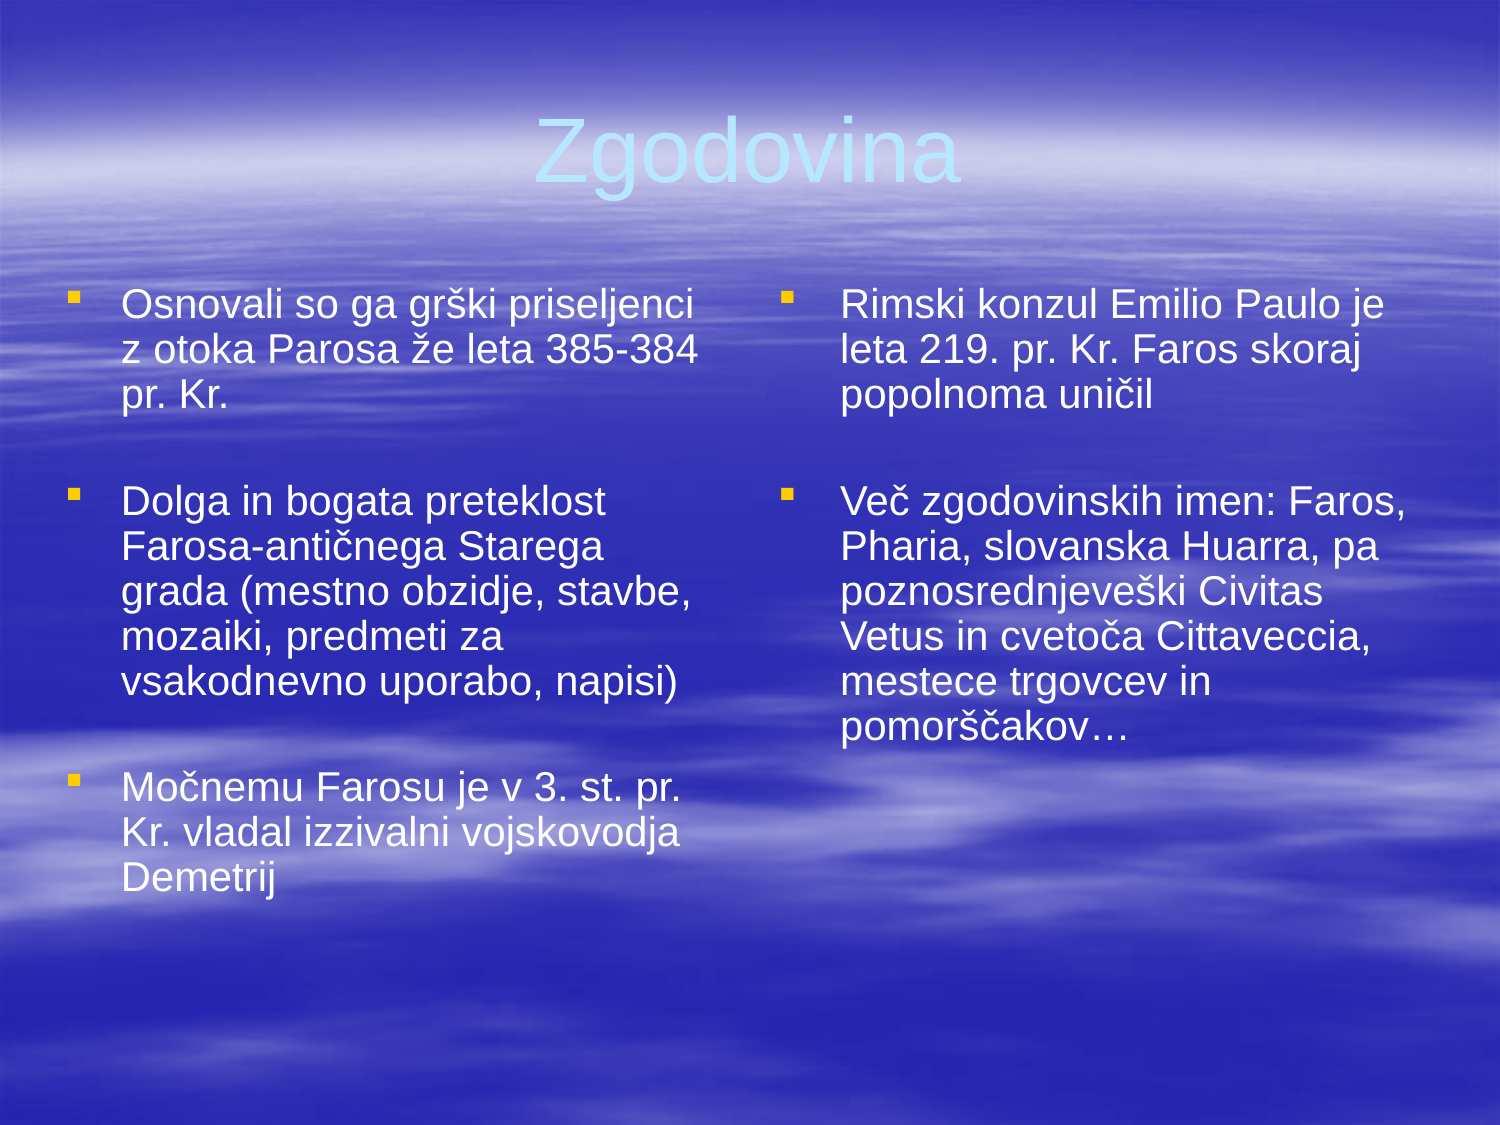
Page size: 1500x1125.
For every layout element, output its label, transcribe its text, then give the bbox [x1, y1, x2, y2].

list Rimski konzul Emilio Paulo je leta 219. pr. Kr. Faros skoraj popolnoma uničil Več zgodovinskih imen: Faros, Pharia, slovanska Huarra, pa poznosrednjeveški Civitas Vetus in cvetoča Cittaveccia, mestece trgovcev in pomorščakov… [762, 275, 1451, 1001]
title Zgodovina [49, 37, 1446, 255]
list Osnovali so ga grški priseljenci z otoka Parosa že leta 385-384 pr. Kr. Dolga in bogata preteklost Farosa-antičnega Starega grada (mestno obzidje, stavbe, mozaiki, predmeti za vsakodnevno uporabo, napisi) Močnemu Farosu je v 3. st. pr. Kr. vladal izzivalni vojskovodja Demetrij [49, 275, 738, 1001]
picture [0, 0, 1500, 1125]
